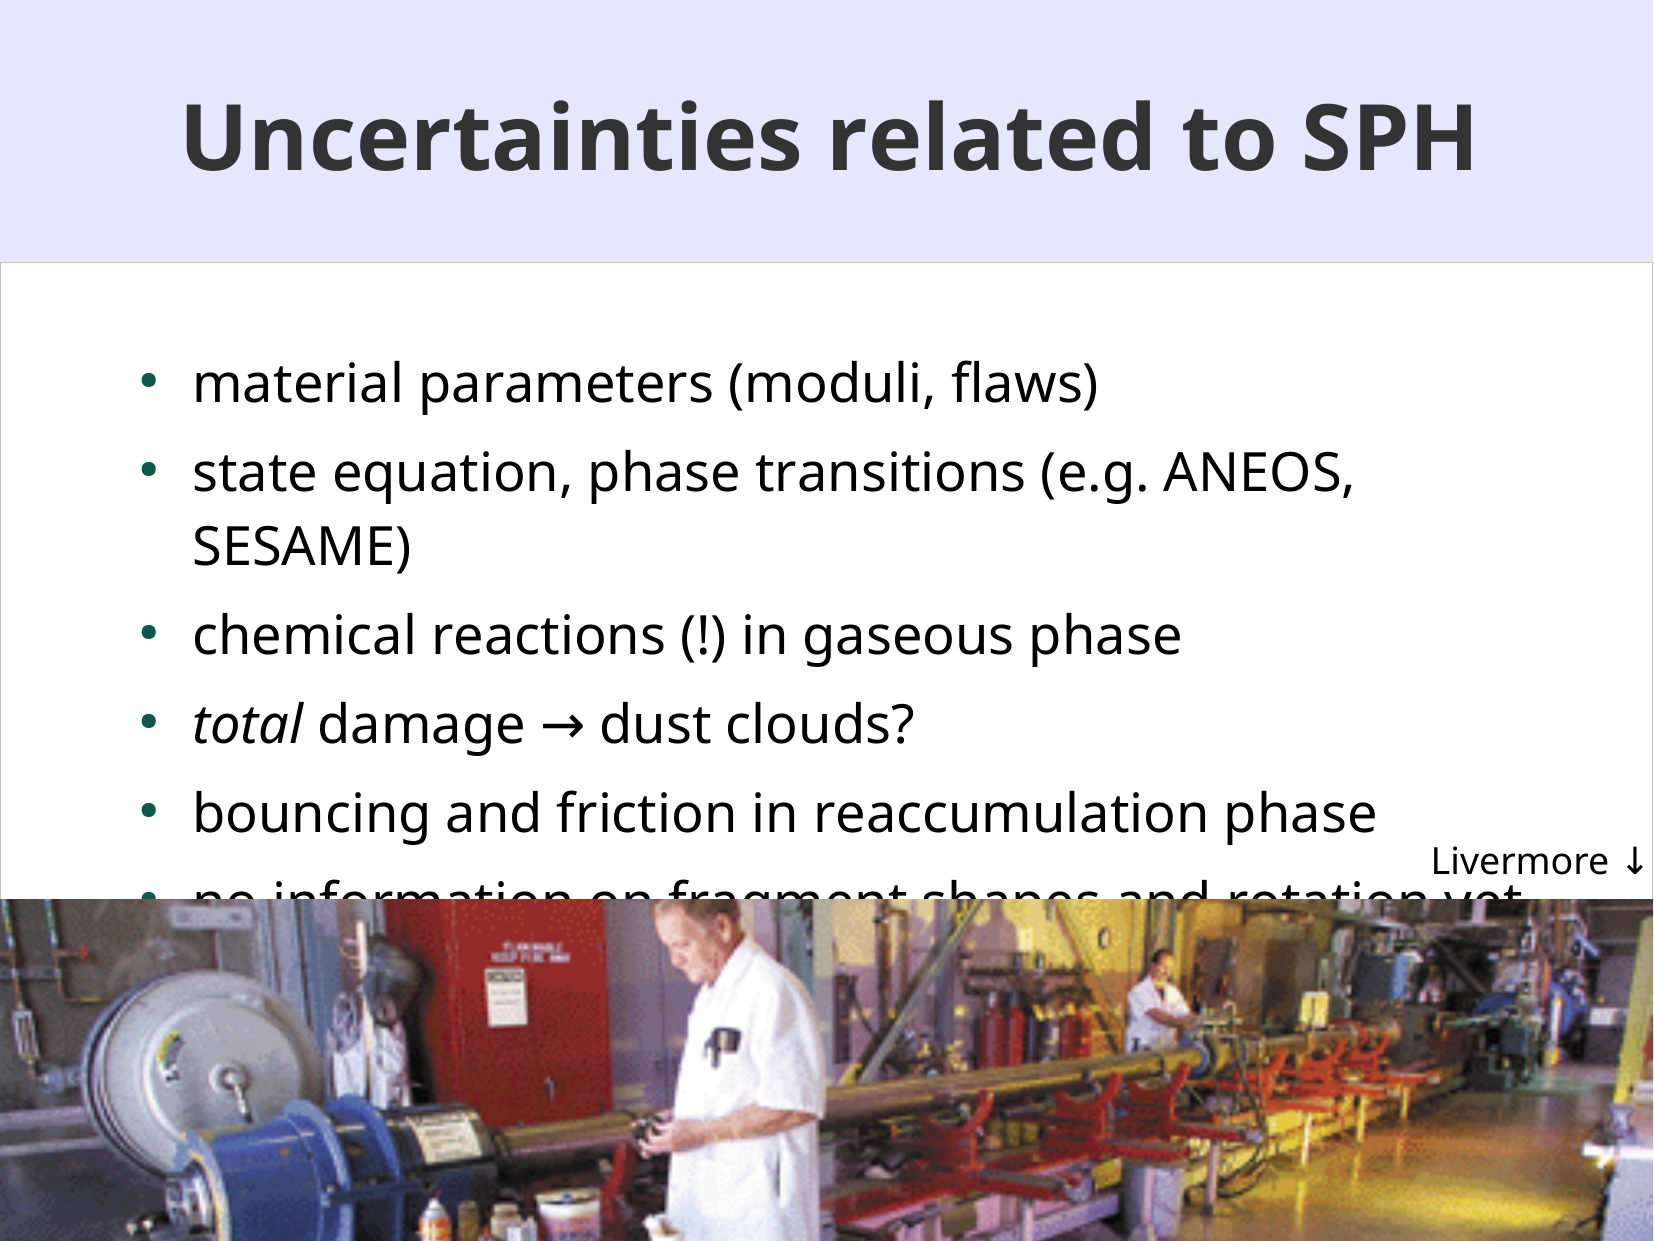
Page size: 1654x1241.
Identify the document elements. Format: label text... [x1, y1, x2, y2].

title Uncertainties related to SPH [124, 31, 1536, 239]
text_box Livermore ↓ [1415, 827, 1643, 886]
list material parameters (moduli, flaws) state equation, phase transitions (e.g. ANEOS, SESAME) chemical reactions (!) in gaseous phase total damage → dust clouds? bouncing and friction in reaccumulation phase no information on fragment shapes and rotation yet laboratory experiments, e.g. for icy projectiles [121, 344, 1534, 899]
picture [0, 899, 1654, 1241]
